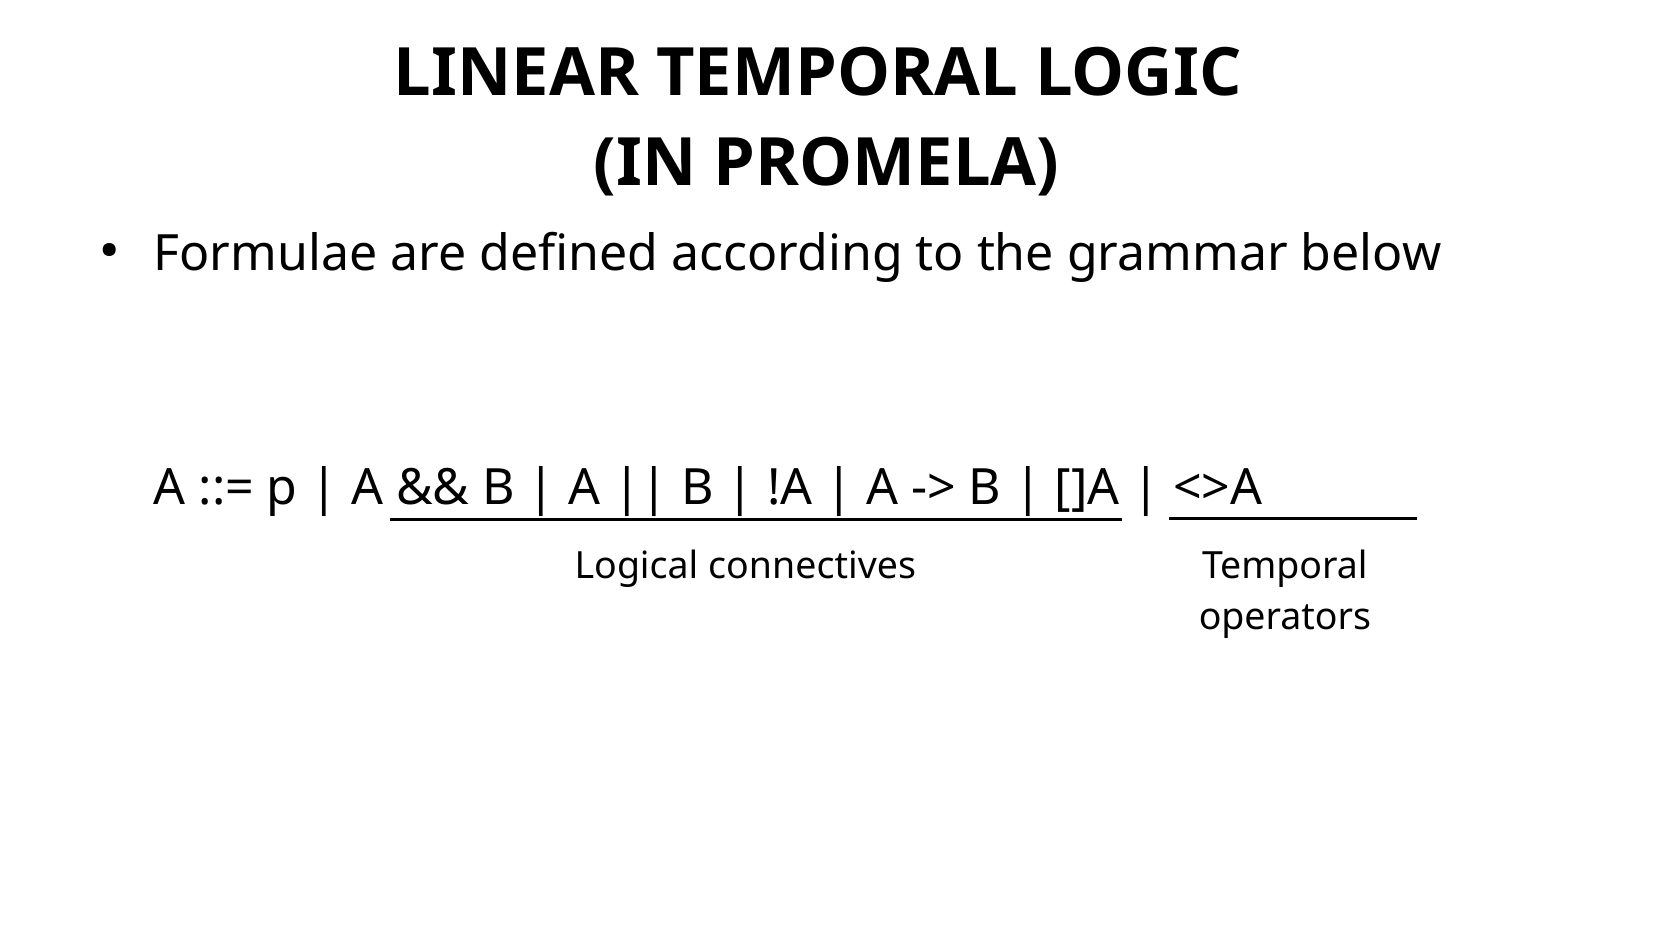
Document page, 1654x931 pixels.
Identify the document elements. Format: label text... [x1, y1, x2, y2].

text_box Logical connectives [559, 531, 953, 592]
list Formulae are defined according to the grammar below A ::= p | A && B | A || B | !A | A -> B | []A | <>A [82, 217, 1571, 757]
title LINEAR TEMPORAL LOGIC (IN PROMELA) [82, 33, 1571, 196]
text_box Temporal operators [1184, 530, 1403, 650]
